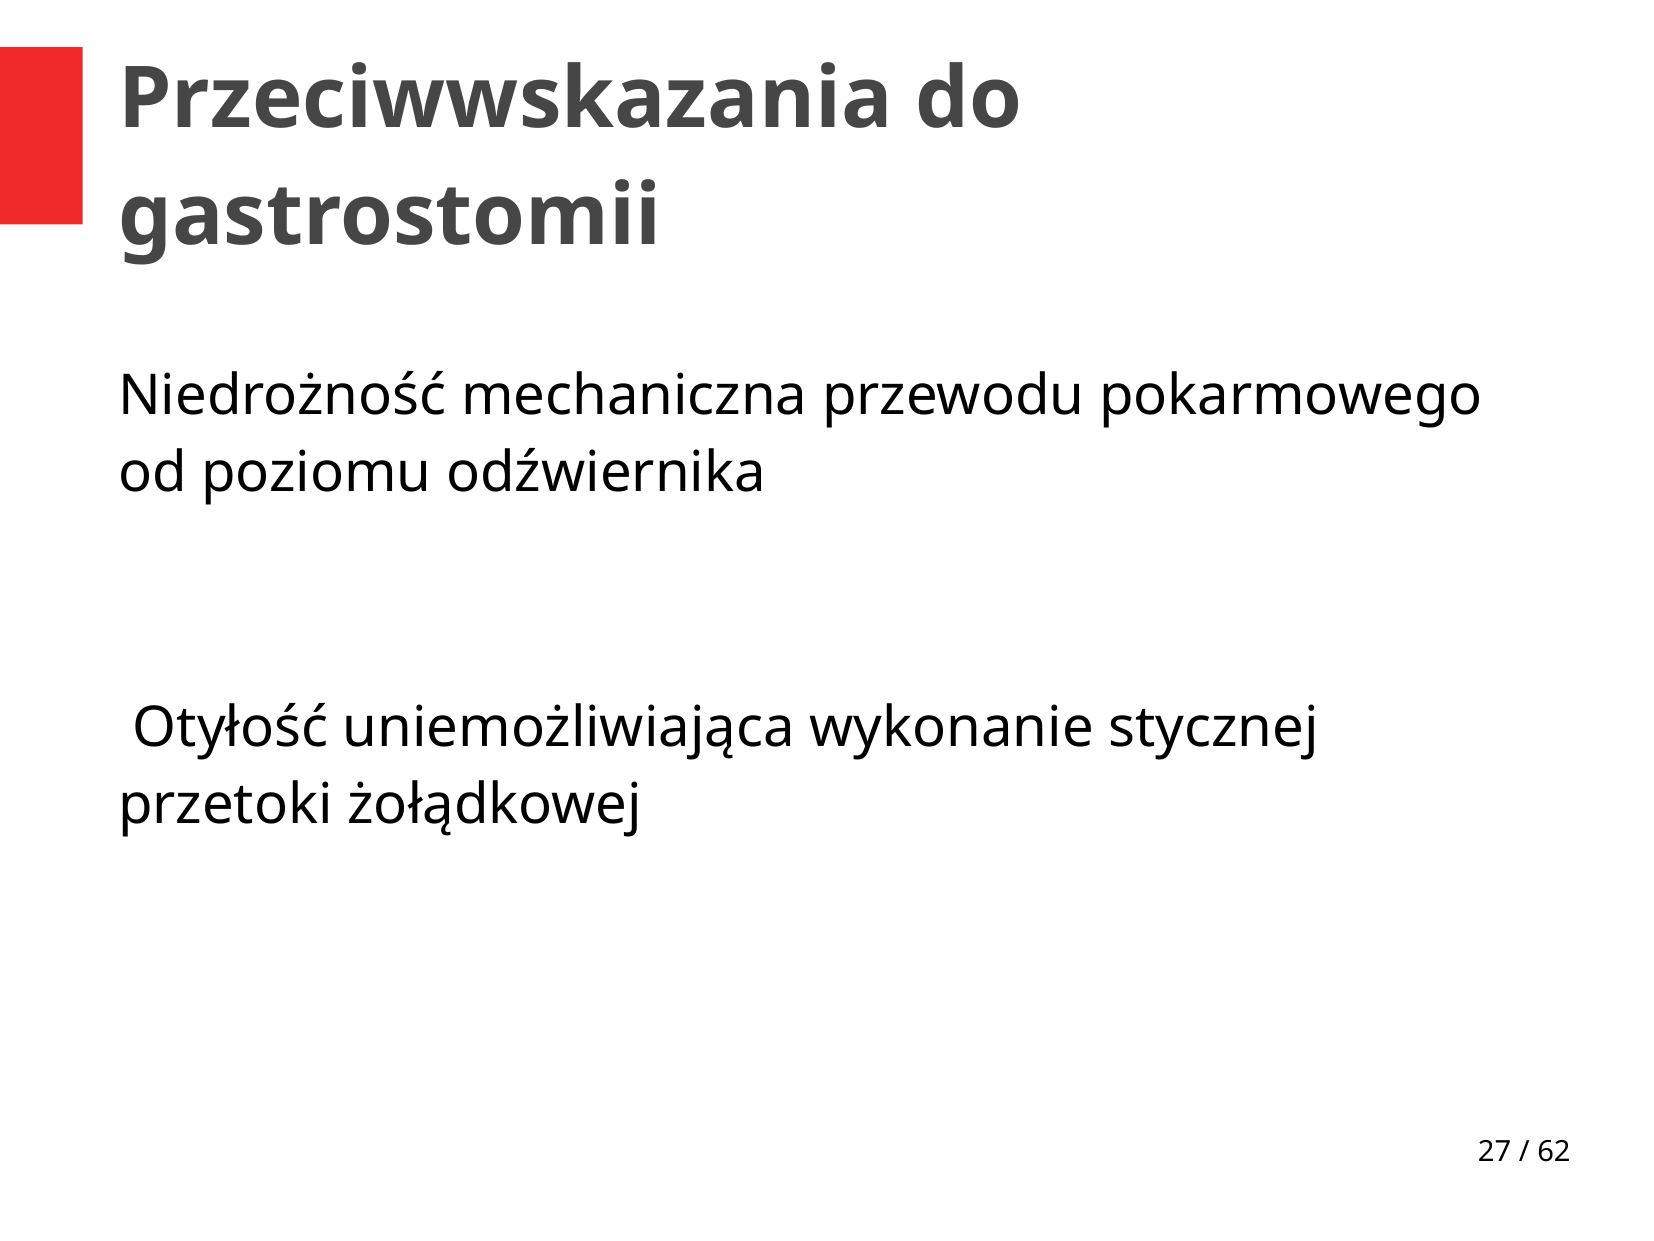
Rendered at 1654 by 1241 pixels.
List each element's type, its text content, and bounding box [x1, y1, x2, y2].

list Niedrożność mechaniczna przewodu pokarmowego od poziomu odźwiernika Otyłość uniemożliwiająca wykonanie stycznej przetoki żołądkowej [118, 354, 1536, 1074]
title Przeciwwskazania do gastrostomii [118, 49, 1571, 257]
